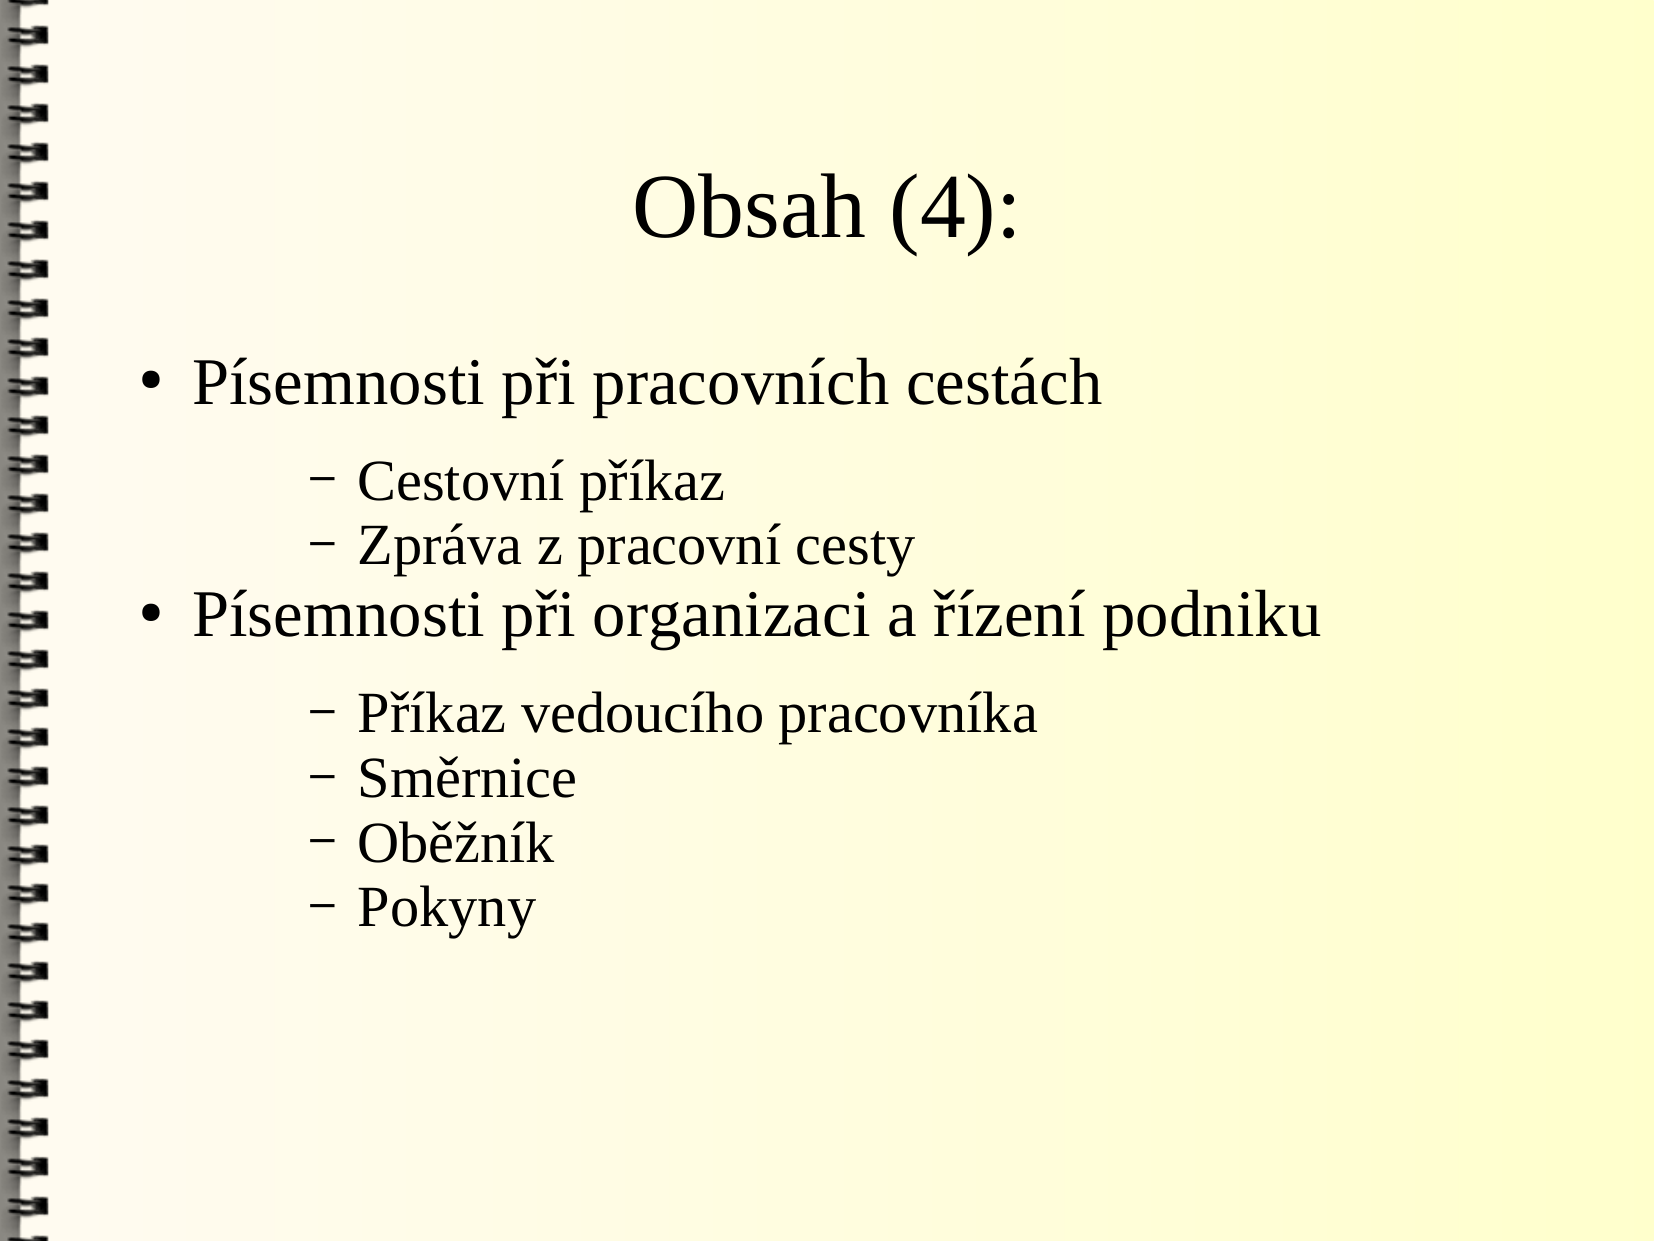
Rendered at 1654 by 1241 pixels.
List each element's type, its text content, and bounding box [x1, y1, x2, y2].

picture [0, 0, 1654, 1241]
title Obsah (4): [121, 102, 1534, 311]
list Písemnosti při pracovních cestách Cestovní příkaz Zpráva z pracovní cesty Písemnosti při organizaci a řízení podniku Příkaz vedoucího pracovníka Směrnice Oběžník Pokyny [121, 344, 1534, 1164]
